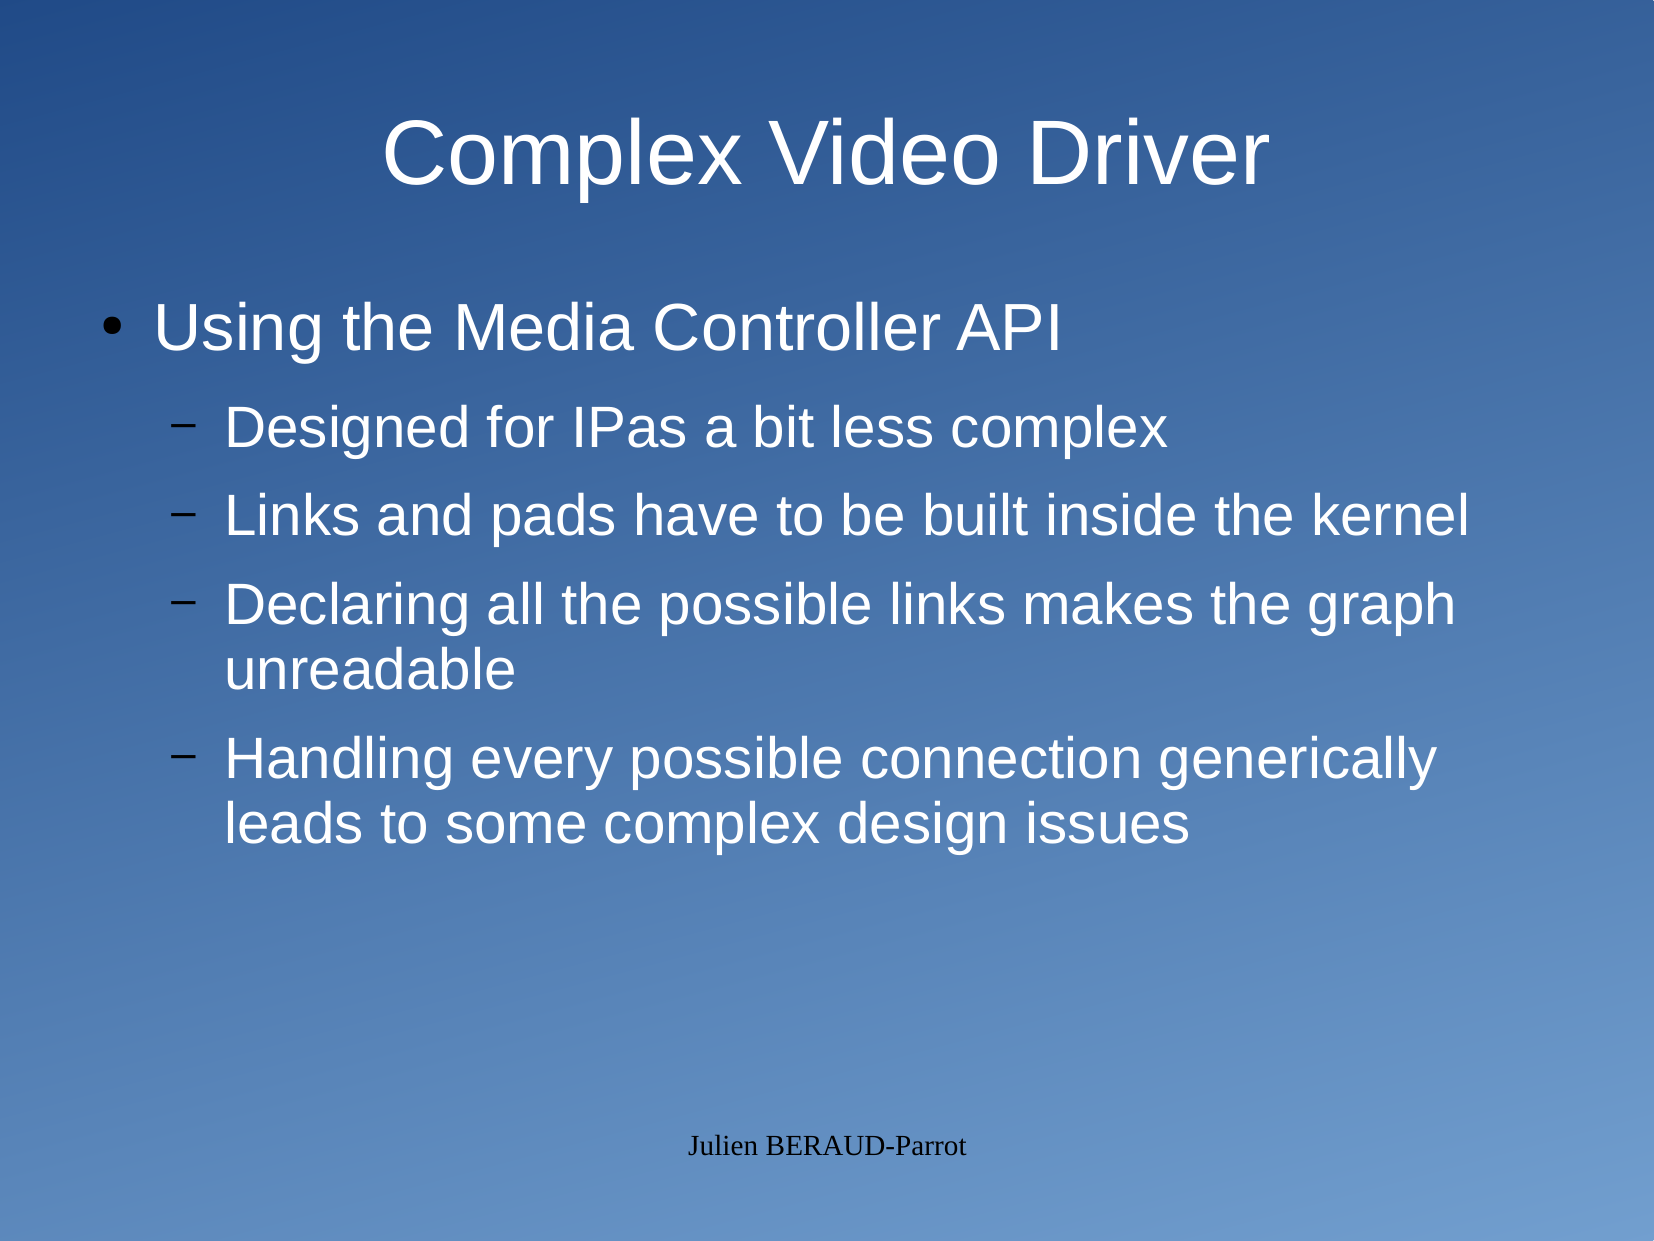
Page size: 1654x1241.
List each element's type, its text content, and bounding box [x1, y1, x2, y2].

title Complex Video Driver [82, 49, 1571, 257]
list Using the Media Controller API Designed for IPas a bit less complex Links and pads have to be built inside the kernel Declaring all the possible links makes the graph unreadable Handling every possible connection generically leads to some complex design issues [82, 290, 1571, 1010]
